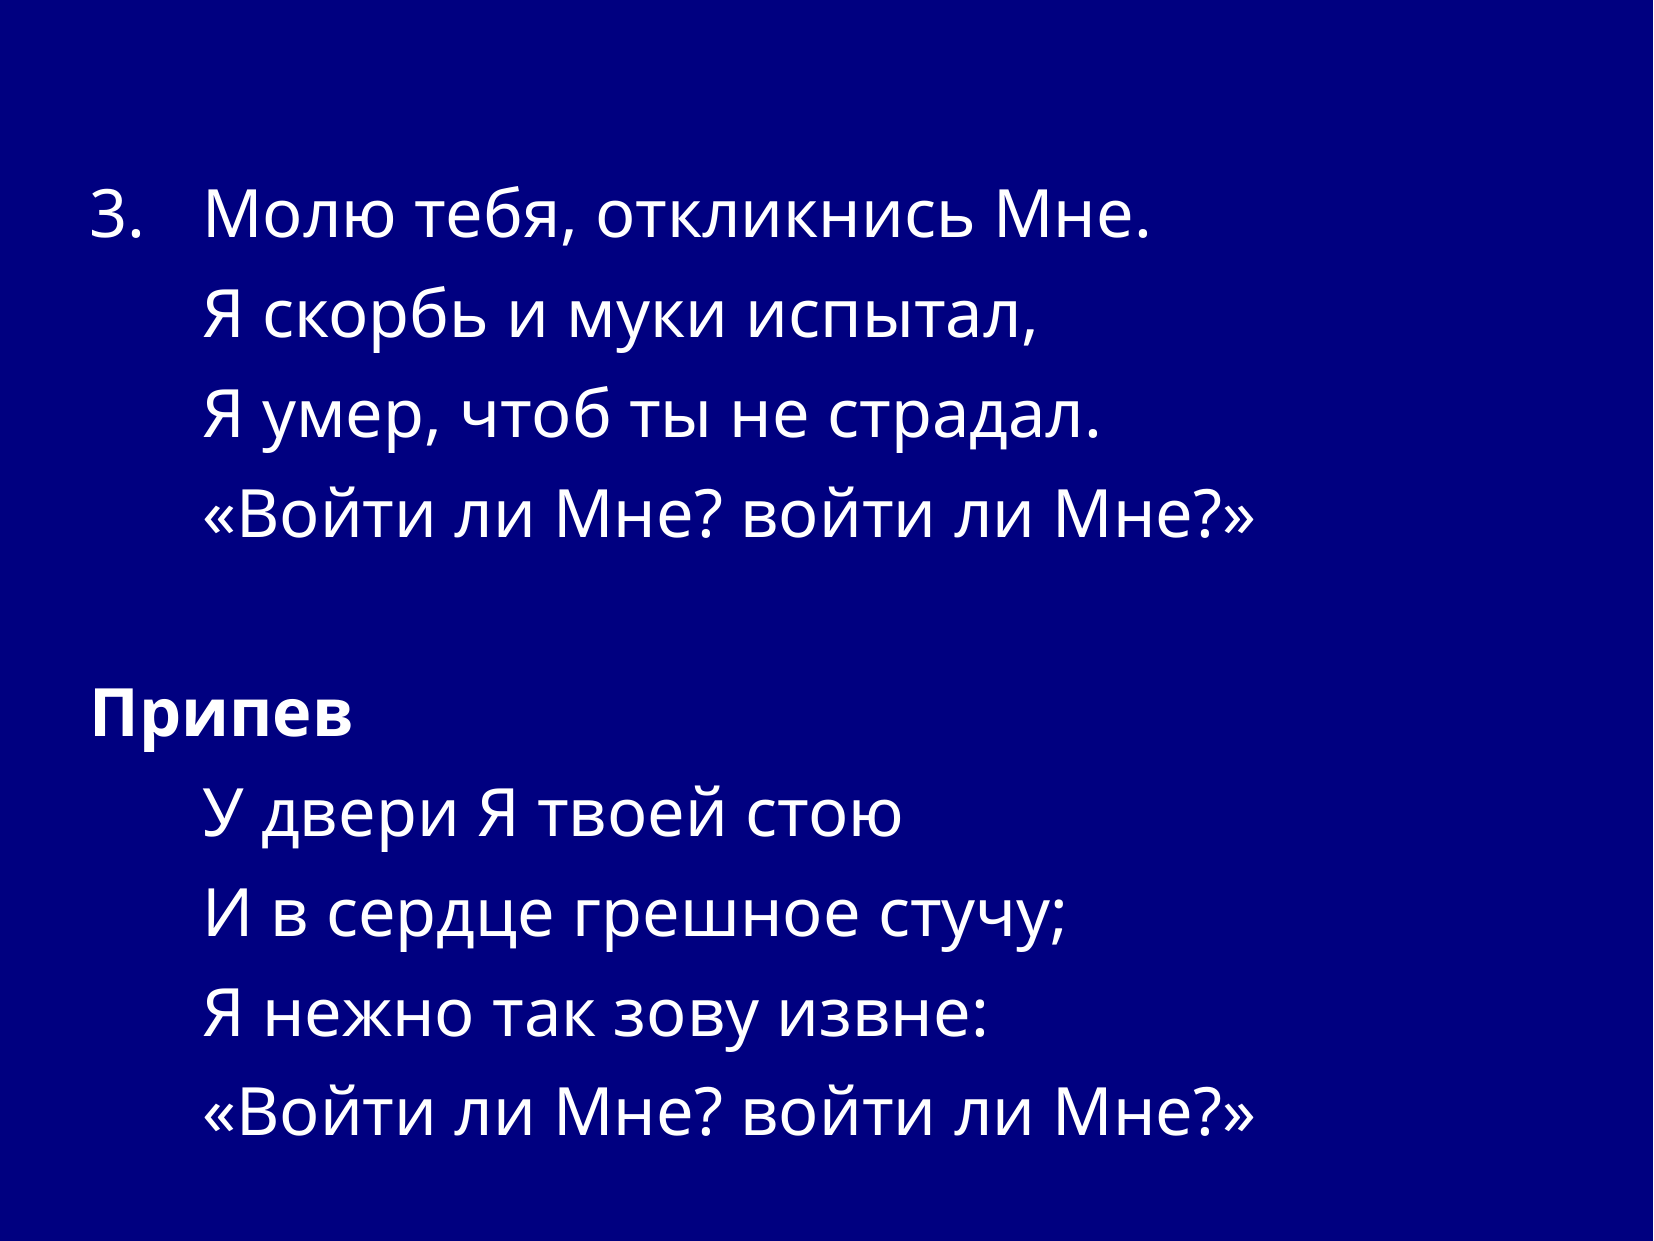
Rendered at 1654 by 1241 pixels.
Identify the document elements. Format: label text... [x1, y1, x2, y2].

text_box 3. Молю тебя, откликнись Мне. Я скорбь и муки испытал, Я умер, чтоб ты не страдал. «Войти ли Мне? войти ли Мне?» Припев У двери Я твоей стою И в сердце грешное стучу; Я нежно так зову извне: «Войти ли Мне? войти ли Мне?» [75, 150, 1576, 1163]
